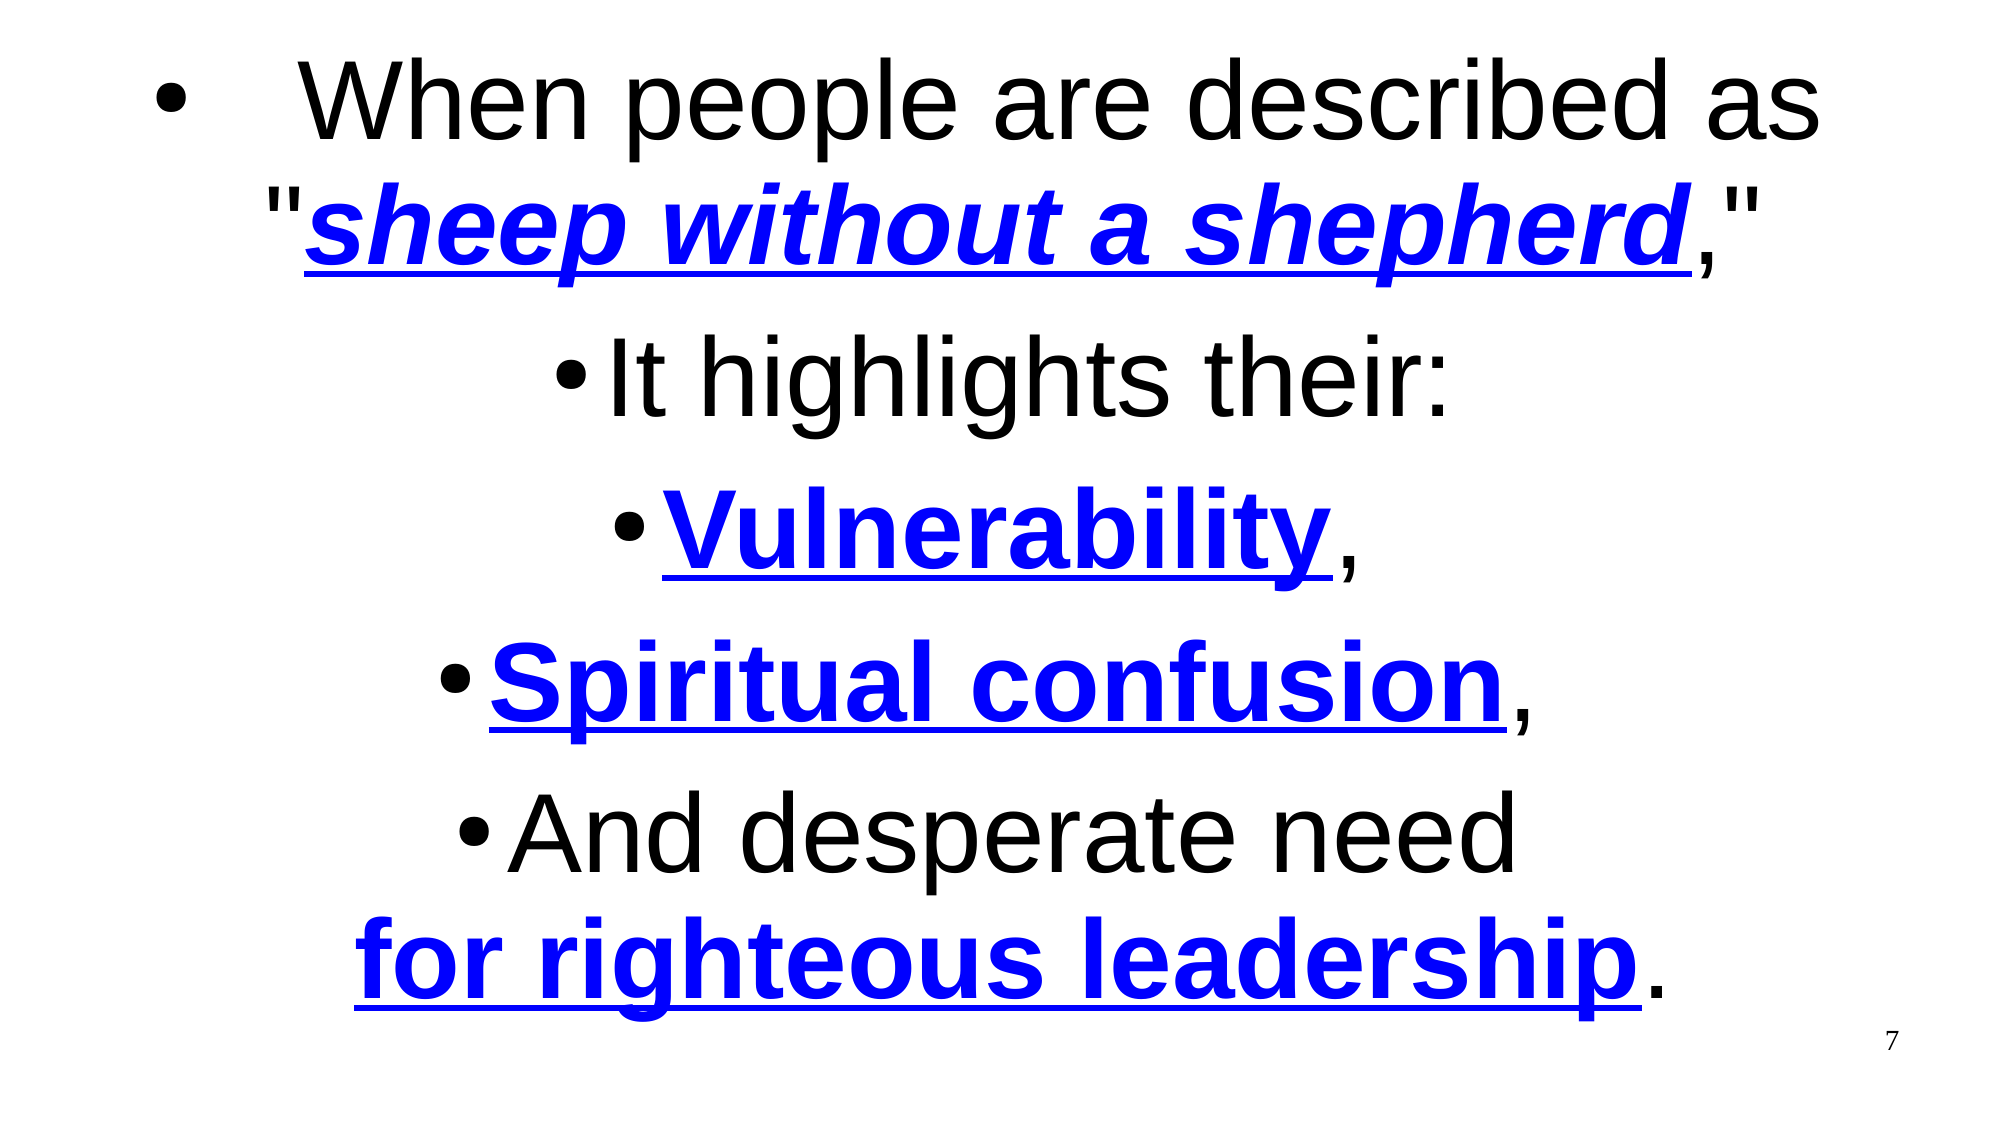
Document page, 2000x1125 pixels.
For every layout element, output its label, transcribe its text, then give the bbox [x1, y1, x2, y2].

list When people are described as "sheep without a shepherd," It highlights their: Vulnerability, Spiritual confusion, And desperate need for righteous leadership. [37, 37, 1951, 1088]
